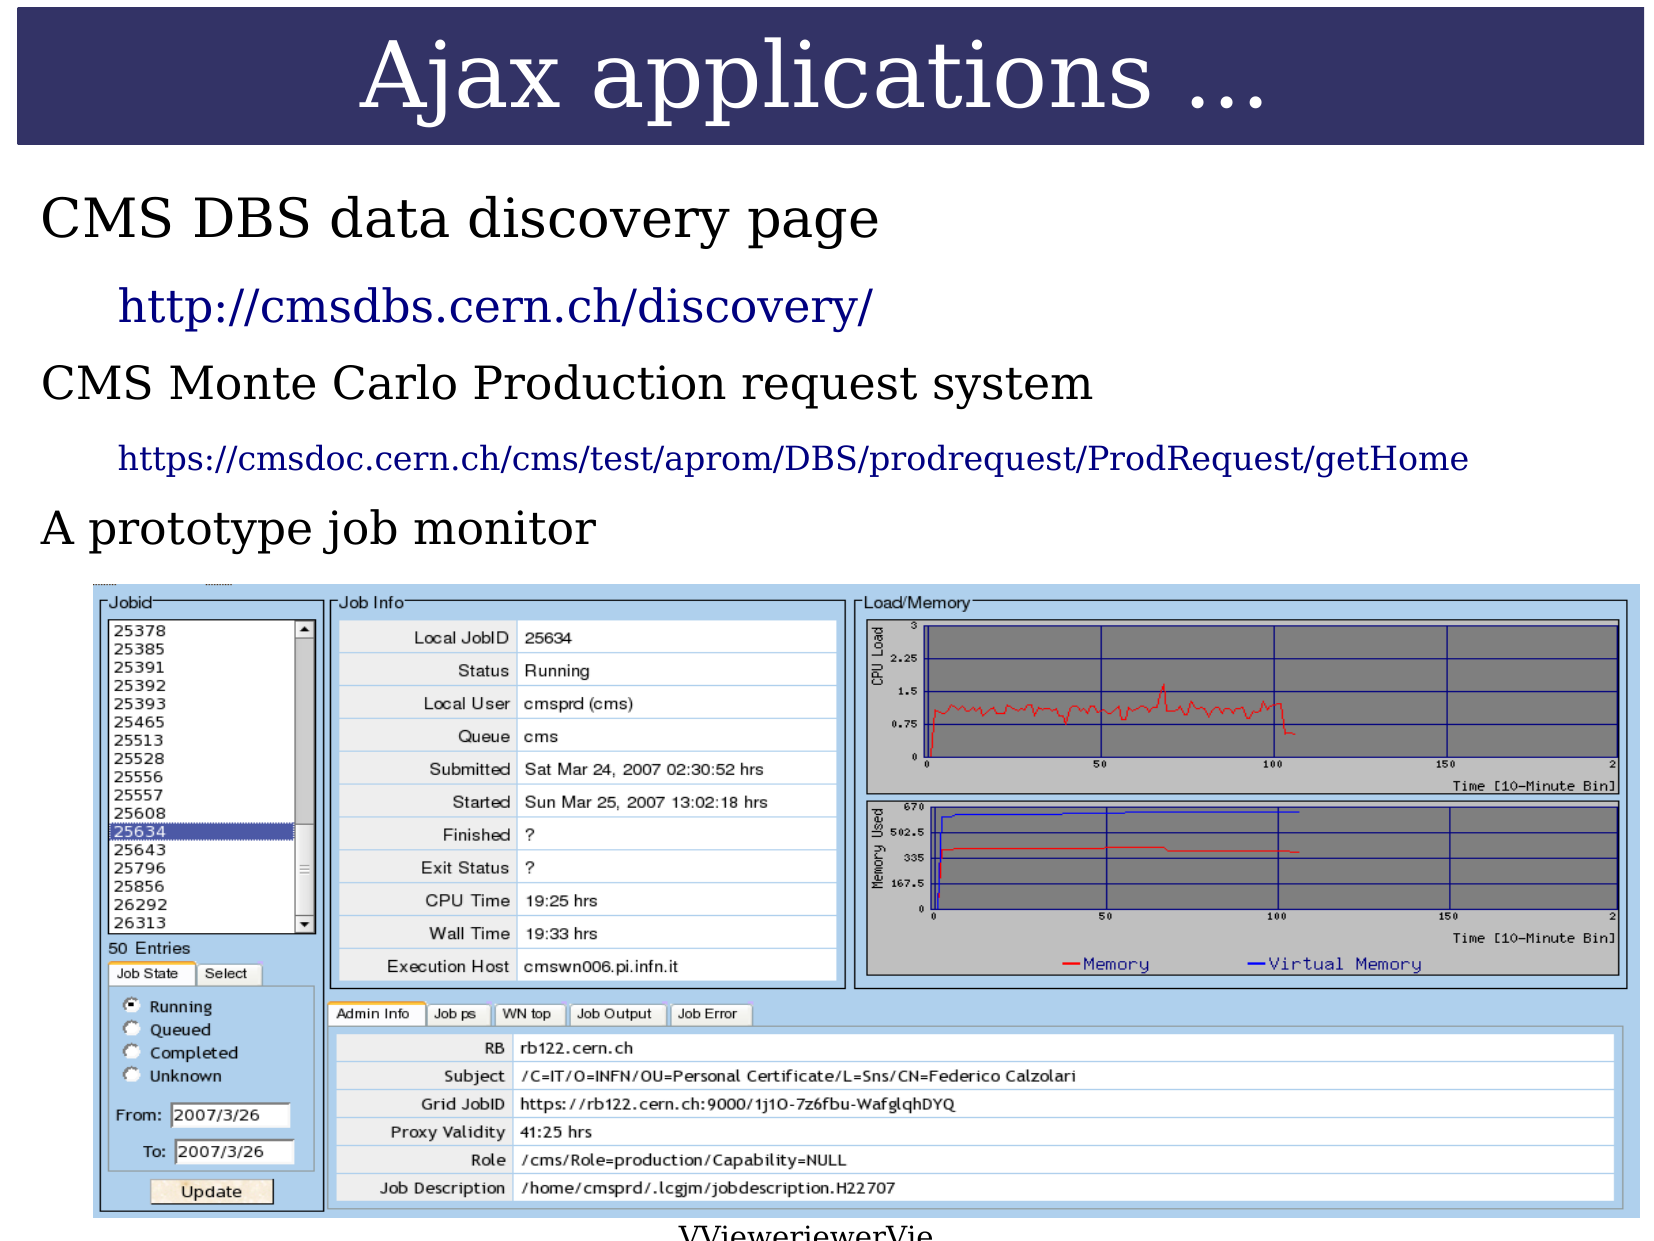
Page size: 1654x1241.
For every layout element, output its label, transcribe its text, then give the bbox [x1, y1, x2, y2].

picture [93, 584, 1640, 1218]
title Ajax applications ... [17, 15, 1645, 137]
list CMS DBS data discovery page http://cmsdbs.cern.ch/discovery/ CMS Monte Carlo Production request system https://cmsdoc.cern.ch/cms/test/aprom/DBS/prodrequest/ProdRequest/getHome A prototype job monitor [23, 187, 1621, 1123]
